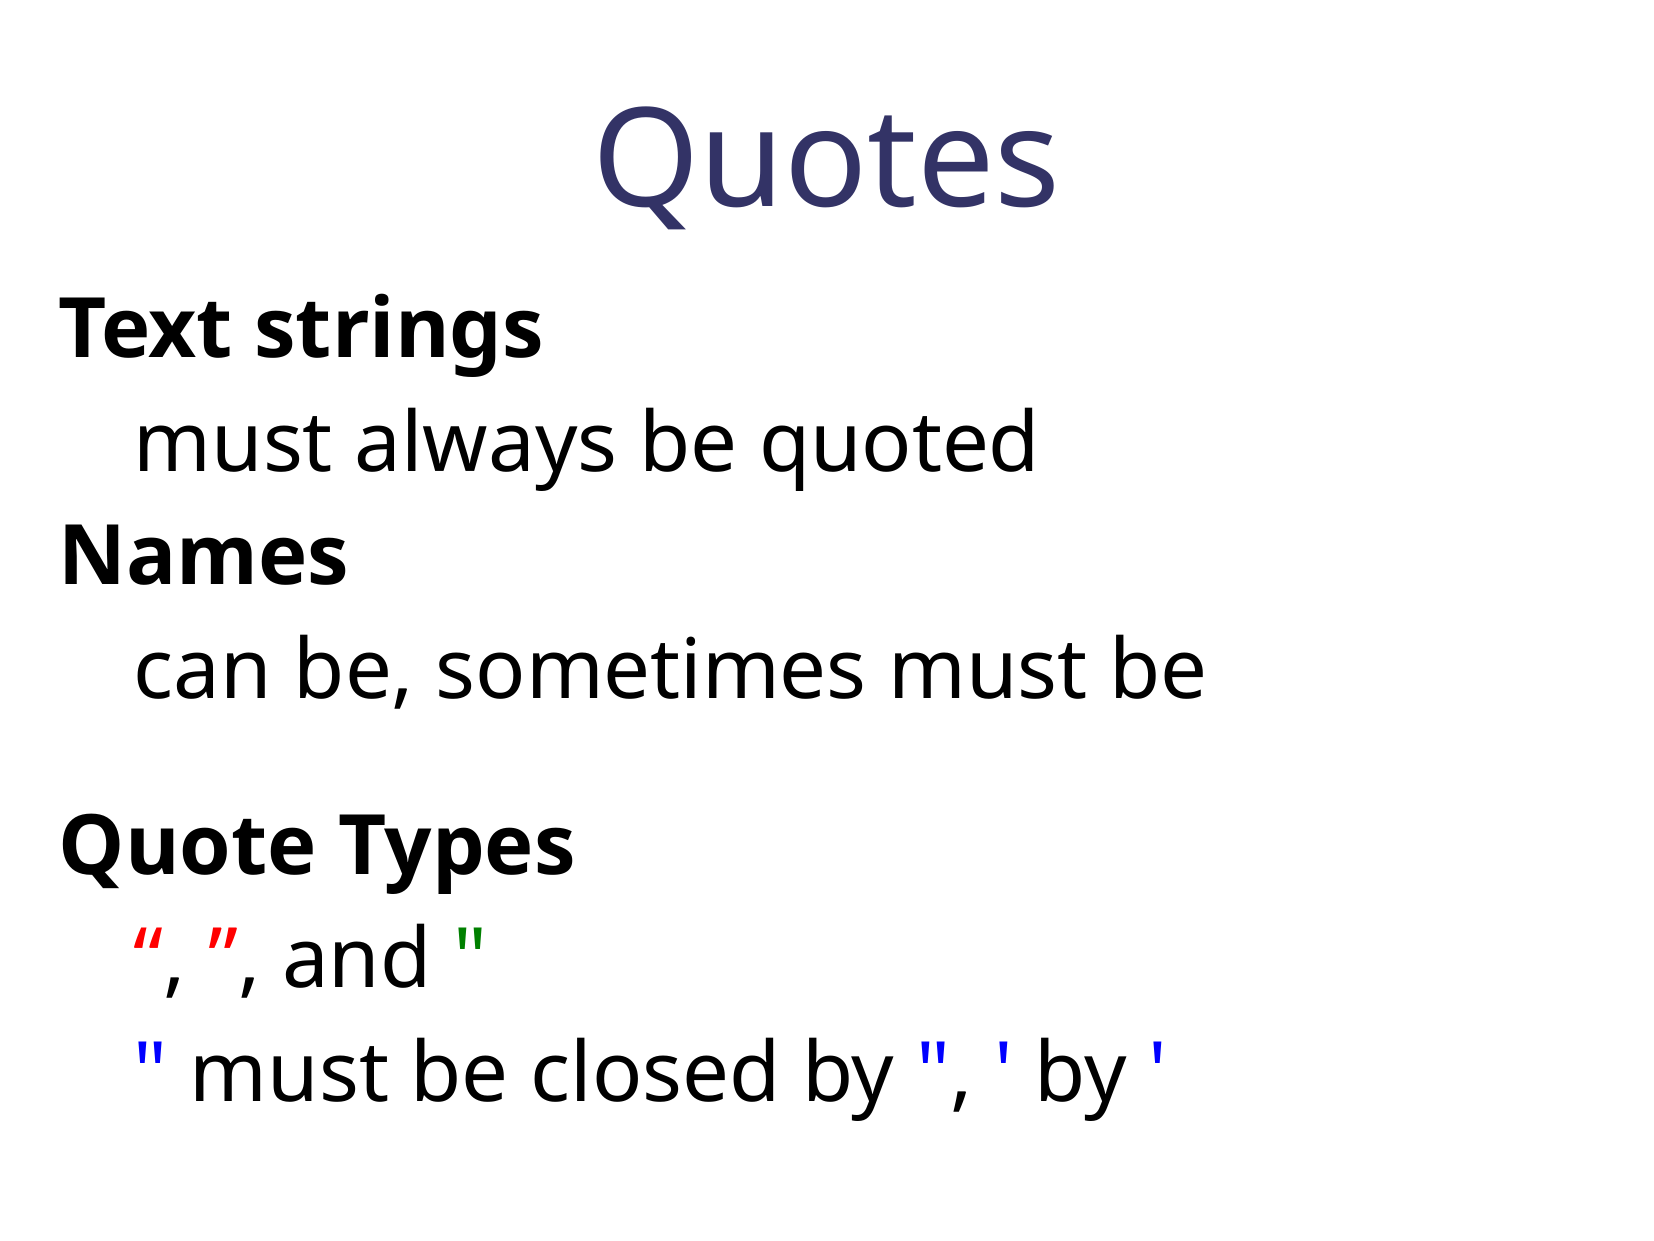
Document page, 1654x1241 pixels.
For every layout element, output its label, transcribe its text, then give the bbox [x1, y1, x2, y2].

title Quotes [82, 56, 1571, 250]
subtitle Text strings must always be quoted Names can be, sometimes must be Quote Types “, ”, and " " must be closed by ", ' by ' [59, 295, 1625, 1100]
